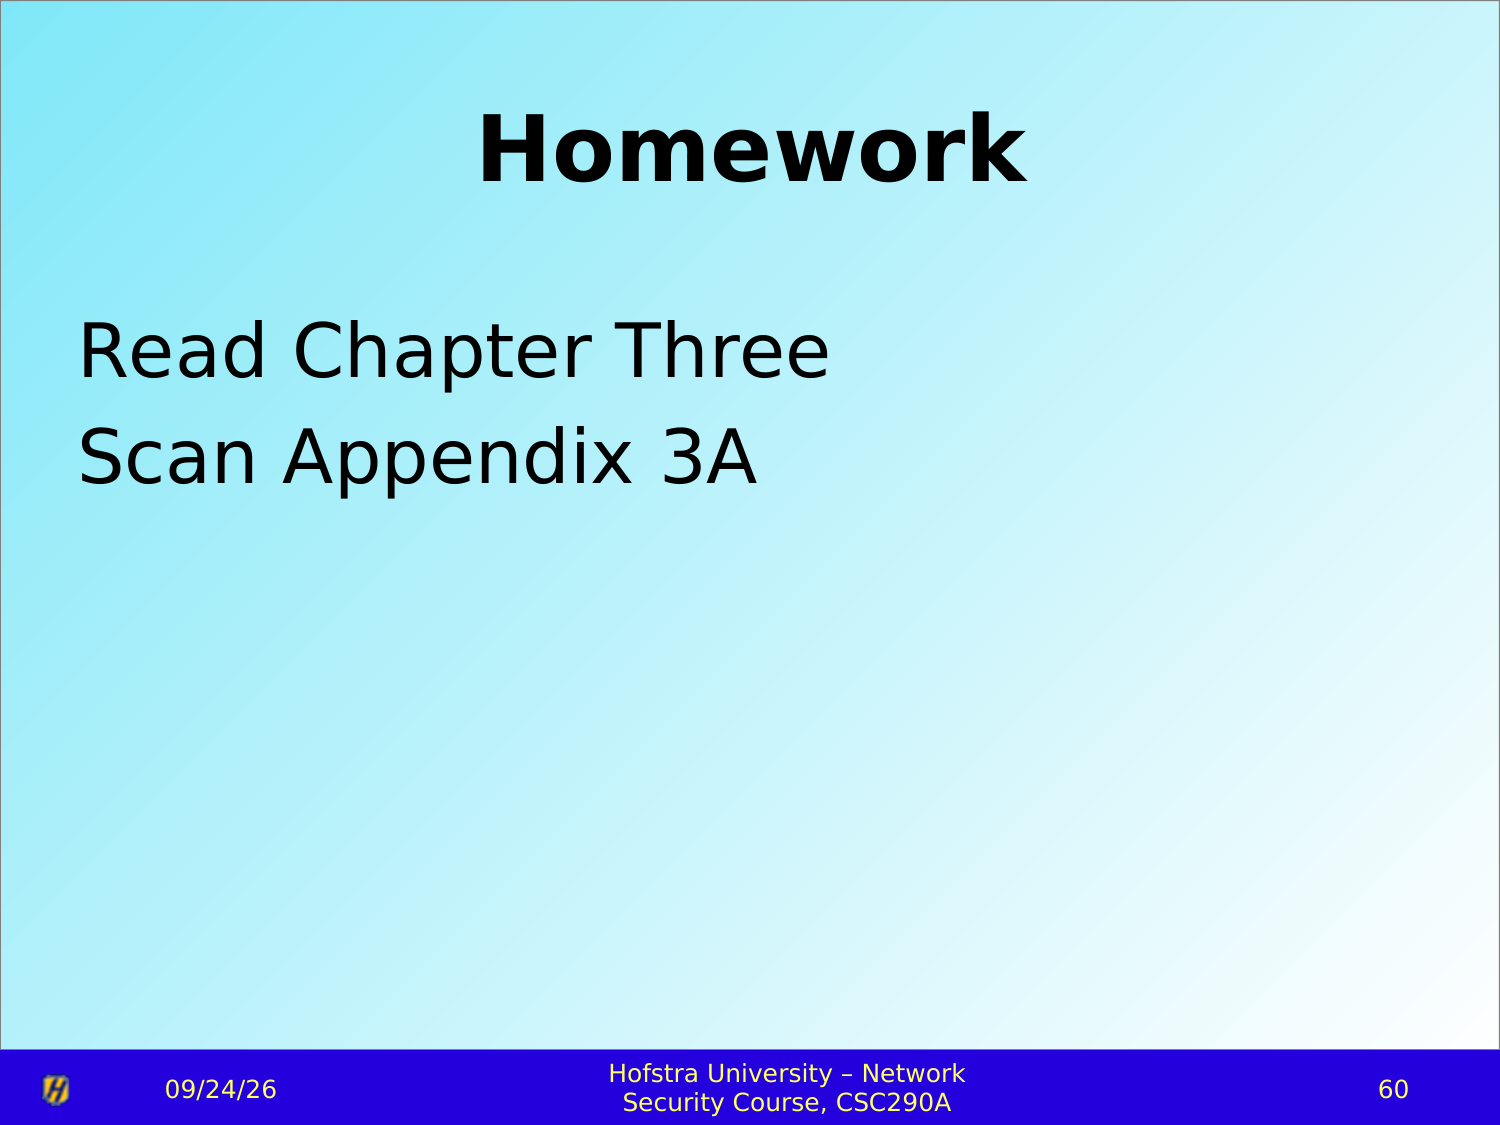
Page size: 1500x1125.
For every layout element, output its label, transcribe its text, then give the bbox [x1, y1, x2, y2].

title Homework [112, 85, 1391, 212]
list Read Chapter Three Scan Appendix 3A [62, 299, 1413, 751]
picture [37, 1072, 76, 1110]
